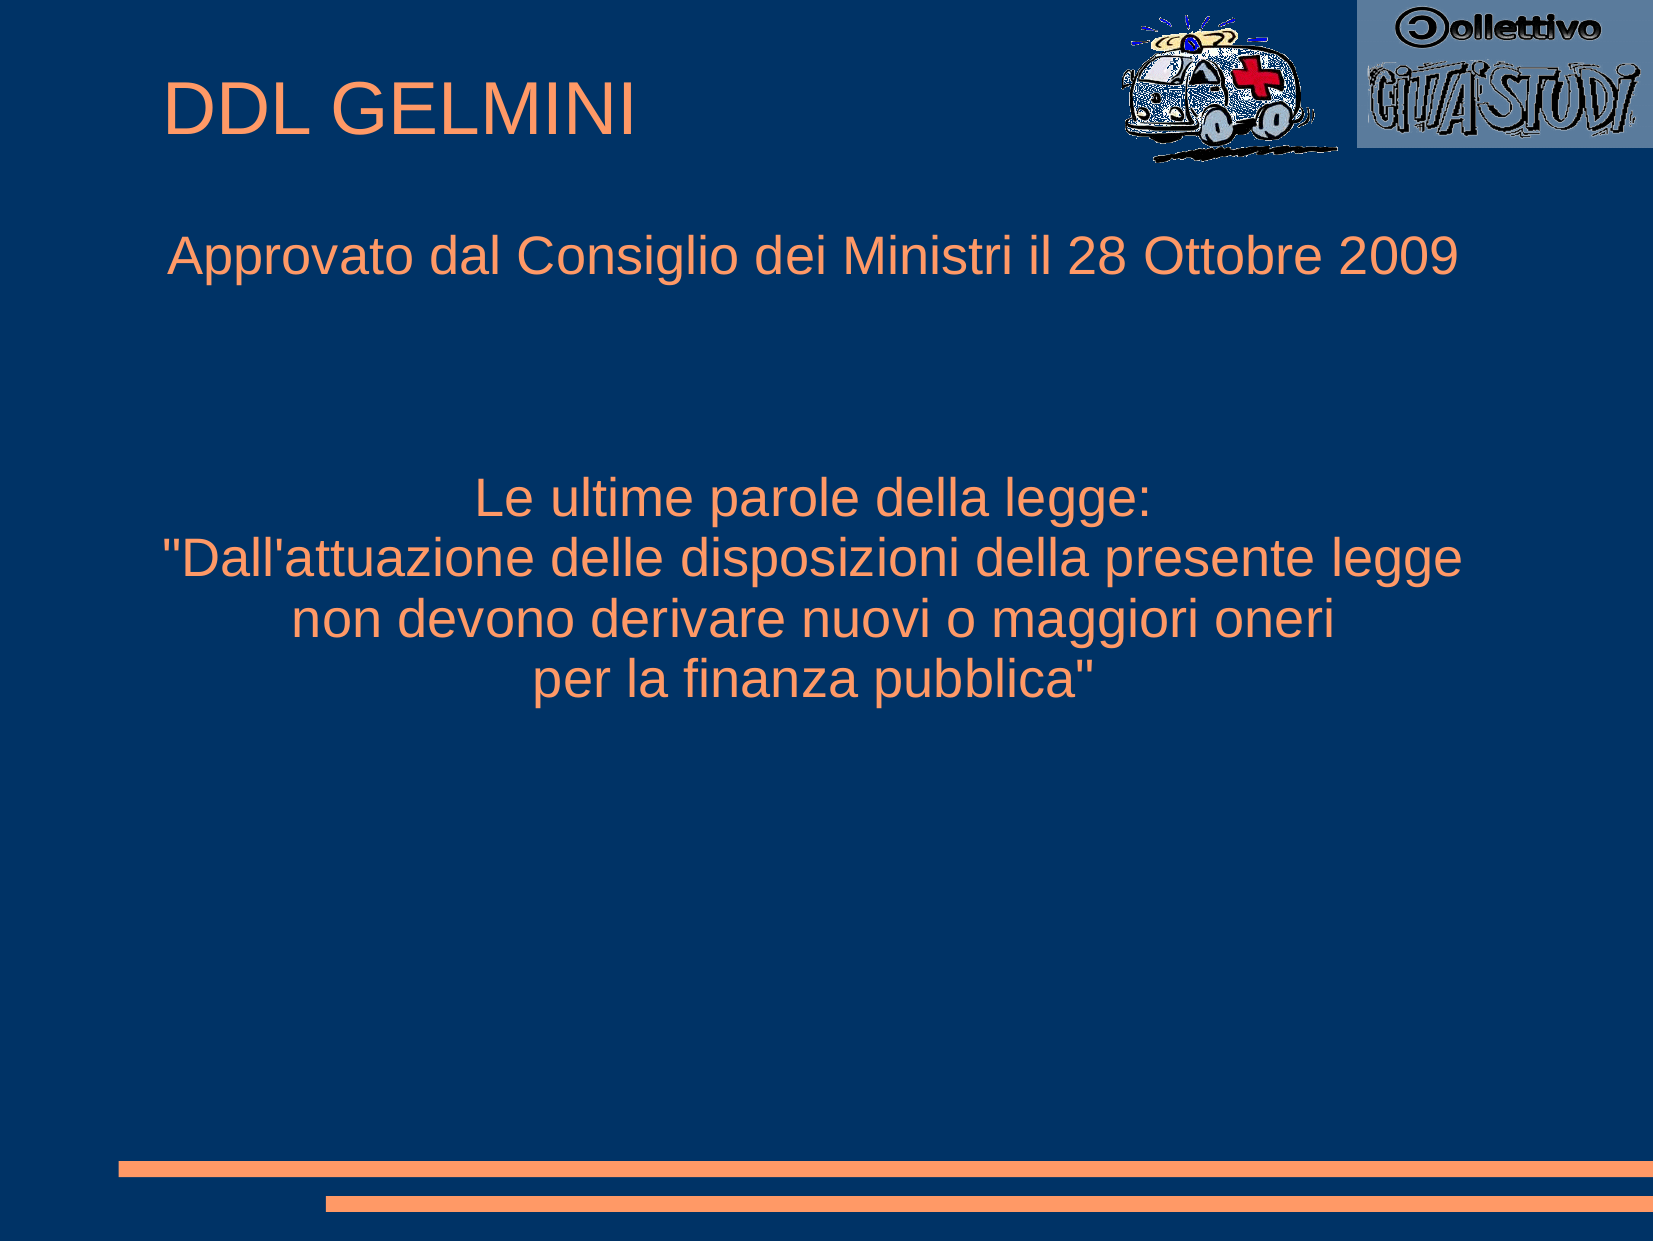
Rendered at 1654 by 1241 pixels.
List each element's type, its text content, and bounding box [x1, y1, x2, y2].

picture [1092, 0, 1653, 178]
text_box DDL GELMINI Approvato dal Consiglio dei Ministri il 28 Ottobre 2009 Le ultime parole della legge: "Dall'attuazione delle disposizioni della presente legge non devono derivare nuovi o maggiori oneri per la finanza pubblica" [147, 59, 1506, 1009]
